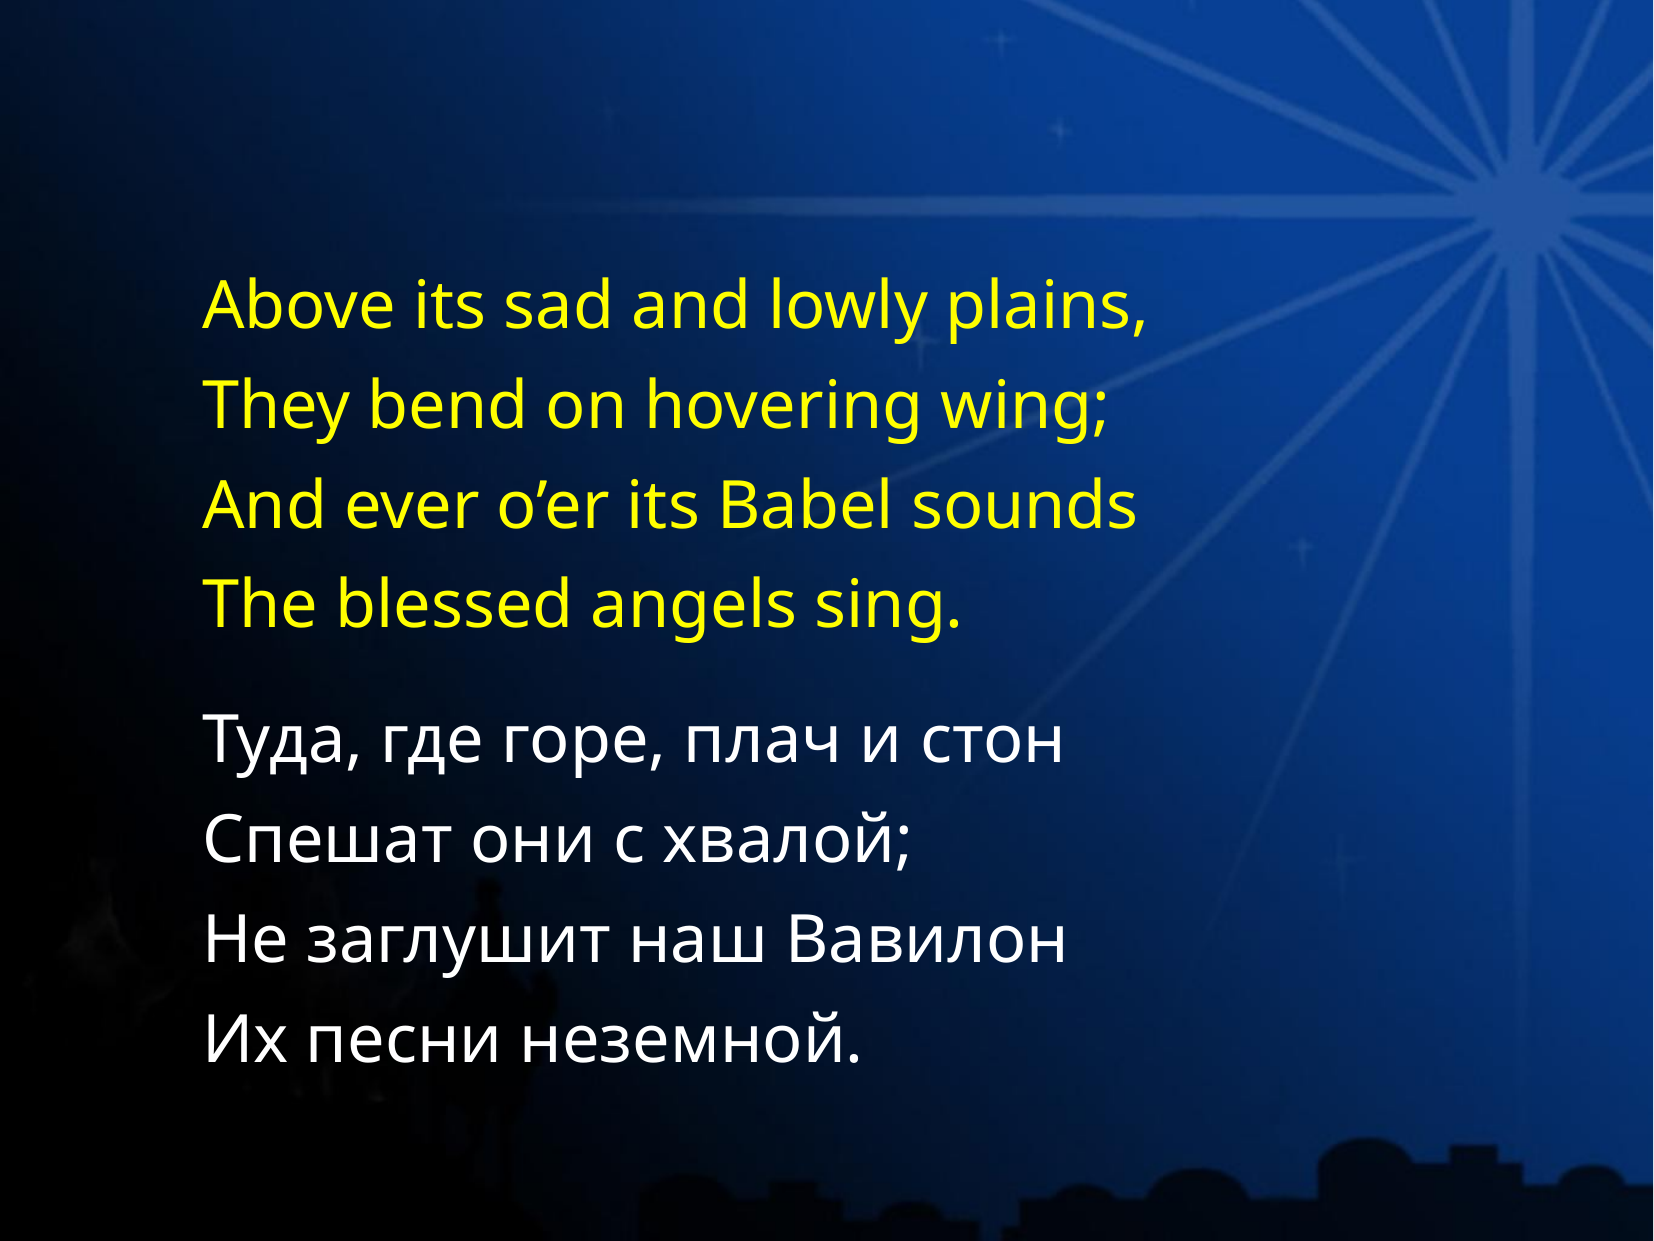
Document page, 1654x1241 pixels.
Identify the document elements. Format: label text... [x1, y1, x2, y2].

picture [0, 0, 1654, 1241]
text_box Above its sad and lowly plains, They bend on hovering wing; And ever o’er its Babel sounds The blessed angels sing. [75, 150, 1576, 638]
text_box Туда, где горе, плач и стон Спешат они с хвалой; Не заглушит наш Вавилон Их песни неземной. [75, 675, 1576, 1163]
